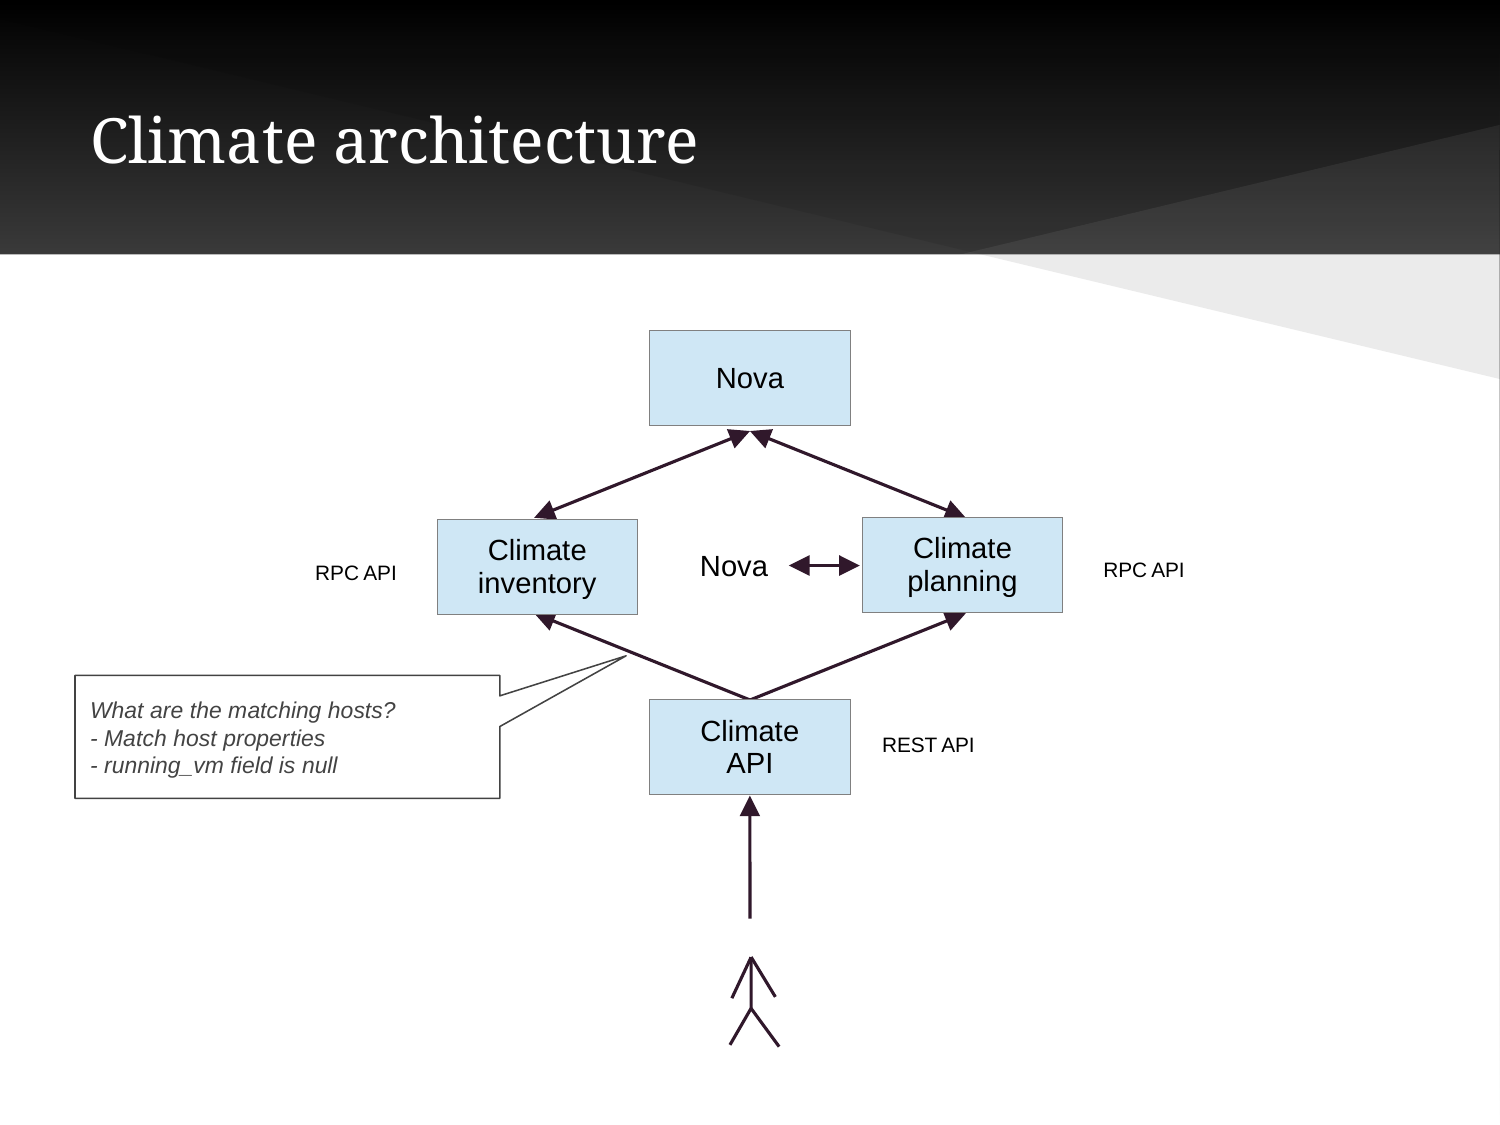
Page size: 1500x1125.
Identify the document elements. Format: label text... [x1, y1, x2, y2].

text_box RPC API [1073, 541, 1215, 583]
text_box Climate inventory [437, 519, 638, 615]
text_box Climate planning [862, 517, 1063, 613]
text_box Climate API [649, 699, 851, 795]
text_box What are the matching hosts? - Match host properties - running_vm field is null [75, 655, 627, 799]
text_box Nova [649, 330, 851, 426]
text_box REST API [857, 716, 999, 758]
title Climate architecture [75, 45, 1425, 233]
text_box Nova [685, 542, 784, 591]
text_box RPC API [285, 545, 427, 586]
